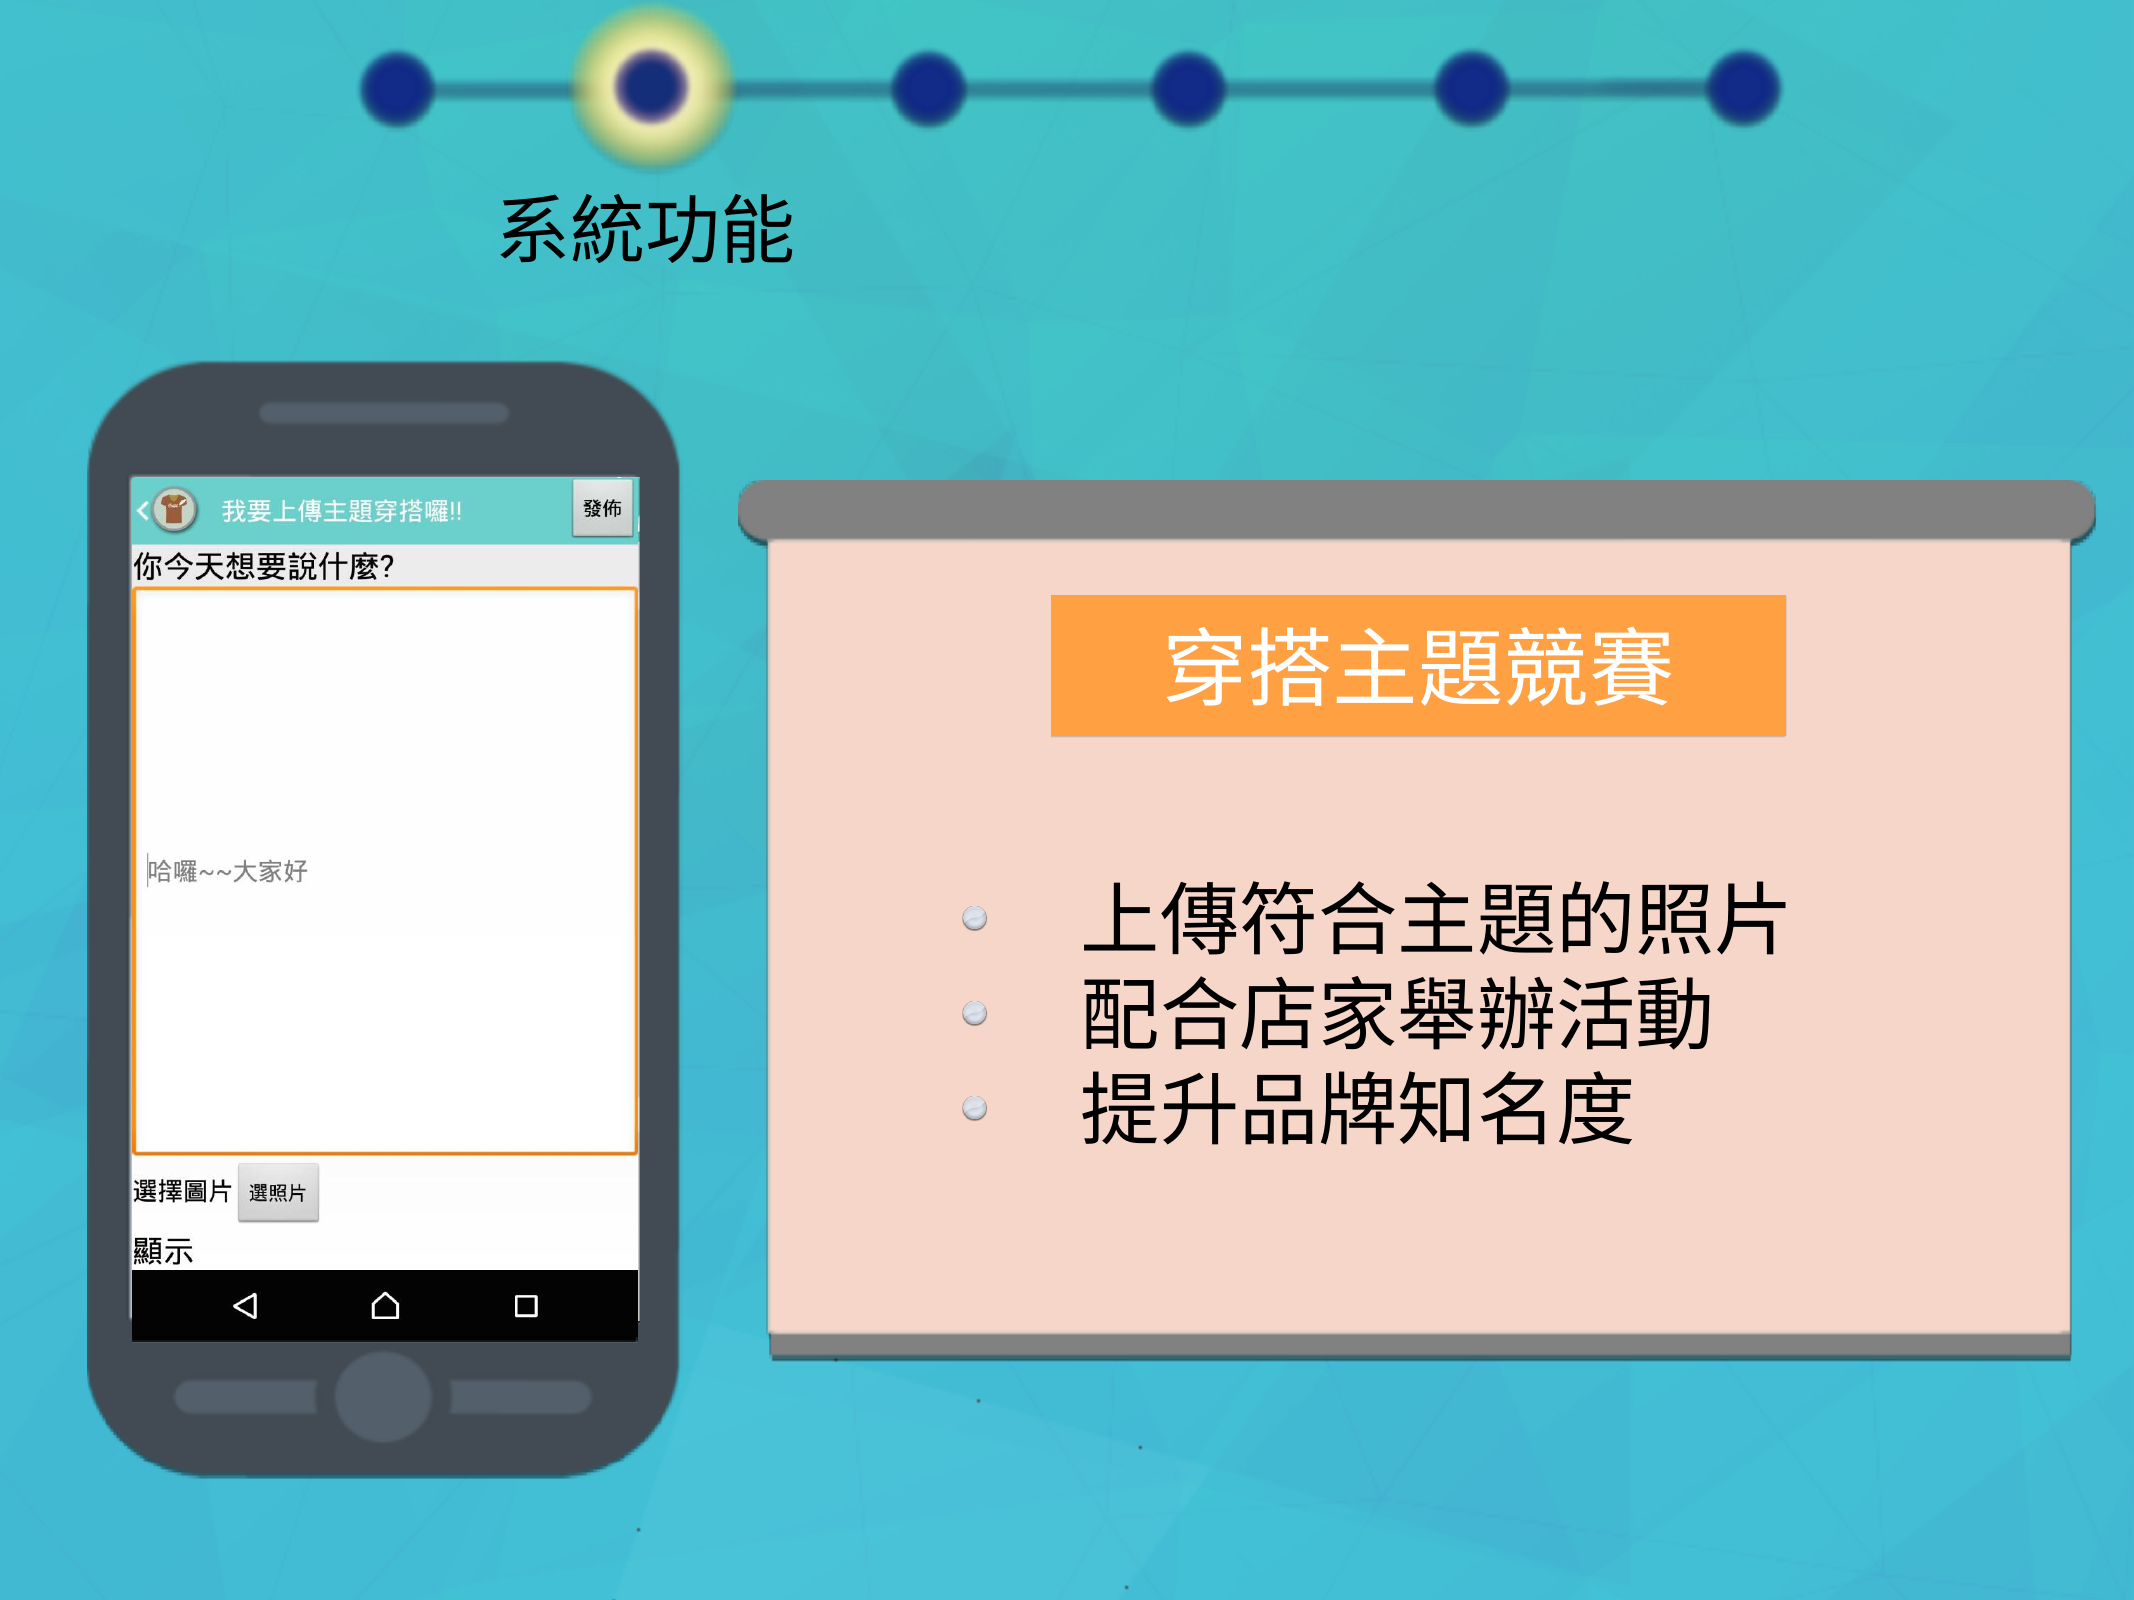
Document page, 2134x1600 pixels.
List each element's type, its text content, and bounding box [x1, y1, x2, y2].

text_box 穿搭主題競賽 [1051, 595, 1786, 736]
text_box 上傳符合主題的照片 配合店家舉辦活動 提升品牌知名度 [952, 861, 2118, 1163]
picture [0, 0, 2134, 1600]
text_box 系統功能 [487, 174, 804, 280]
